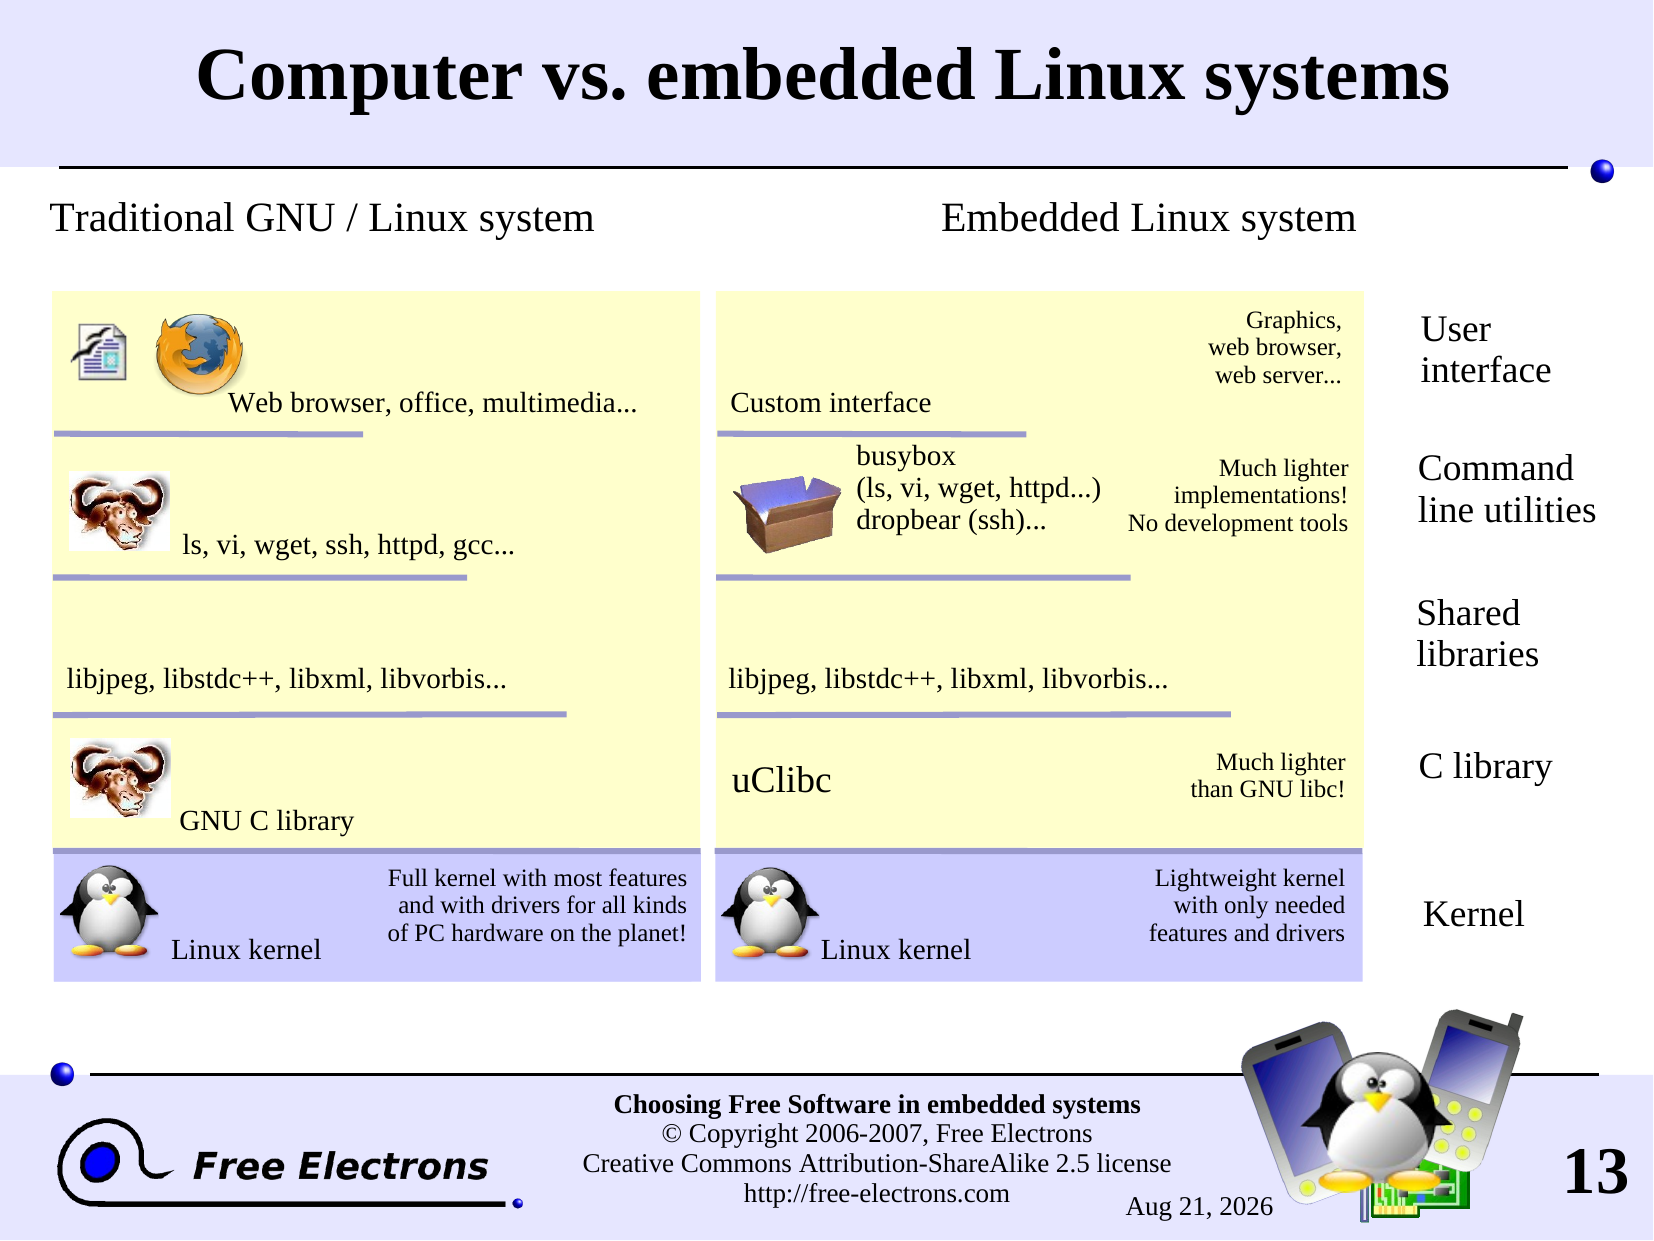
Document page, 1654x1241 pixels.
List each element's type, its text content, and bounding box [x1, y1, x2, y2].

text_box Web browser, office, multimedia... [227, 386, 657, 429]
text_box busybox (ls, vi, wget, httpd...) dropbear (ssh)... [856, 439, 1102, 546]
picture [733, 476, 842, 554]
text_box GNU C library [179, 804, 381, 847]
picture [150, 303, 249, 401]
picture [720, 864, 820, 964]
text_box Much lighter than GNU libc! [1190, 747, 1350, 809]
picture [59, 862, 159, 962]
text_box Much lighter implementations! No development tools [1127, 453, 1355, 556]
text_box Kernel [1422, 893, 1564, 947]
text_box C library [1418, 744, 1574, 800]
text_box Full kernel with most features and with drivers for all kinds of PC hardware on the planet! [387, 863, 688, 966]
picture [69, 471, 170, 551]
text_box [715, 854, 1363, 982]
title Computer vs. embedded Linux systems [60, 25, 1551, 124]
text_box libjpeg, libstdc++, libxml, libvorbis... [66, 662, 508, 705]
text_box Graphics, web browser, web server... [1208, 305, 1353, 408]
picture [50, 1107, 527, 1216]
text_box Command line utilities [1417, 447, 1618, 539]
text_box libjpeg, libstdc++, libxml, libvorbis... [728, 662, 1170, 705]
text_box ls, vi, wget, ssh, httpd, gcc... [182, 528, 622, 572]
picture [69, 322, 131, 385]
picture [1225, 983, 1538, 1240]
text_box Embedded Linux system [941, 194, 1363, 263]
text_box Linux kernel [171, 933, 323, 977]
text_box Lightweight kernel with only needed features and drivers [1148, 863, 1346, 966]
text_box [53, 854, 701, 982]
text_box Linux kernel [820, 933, 973, 977]
text_box Custom interface [730, 386, 946, 429]
picture [70, 738, 171, 818]
text_box Shared libraries [1416, 591, 1581, 698]
text_box [52, 291, 701, 848]
text_box [715, 291, 1364, 848]
text_box Traditional GNU / Linux system [49, 194, 612, 263]
text_box uClibc [731, 758, 855, 805]
text_box User interface [1420, 307, 1605, 414]
